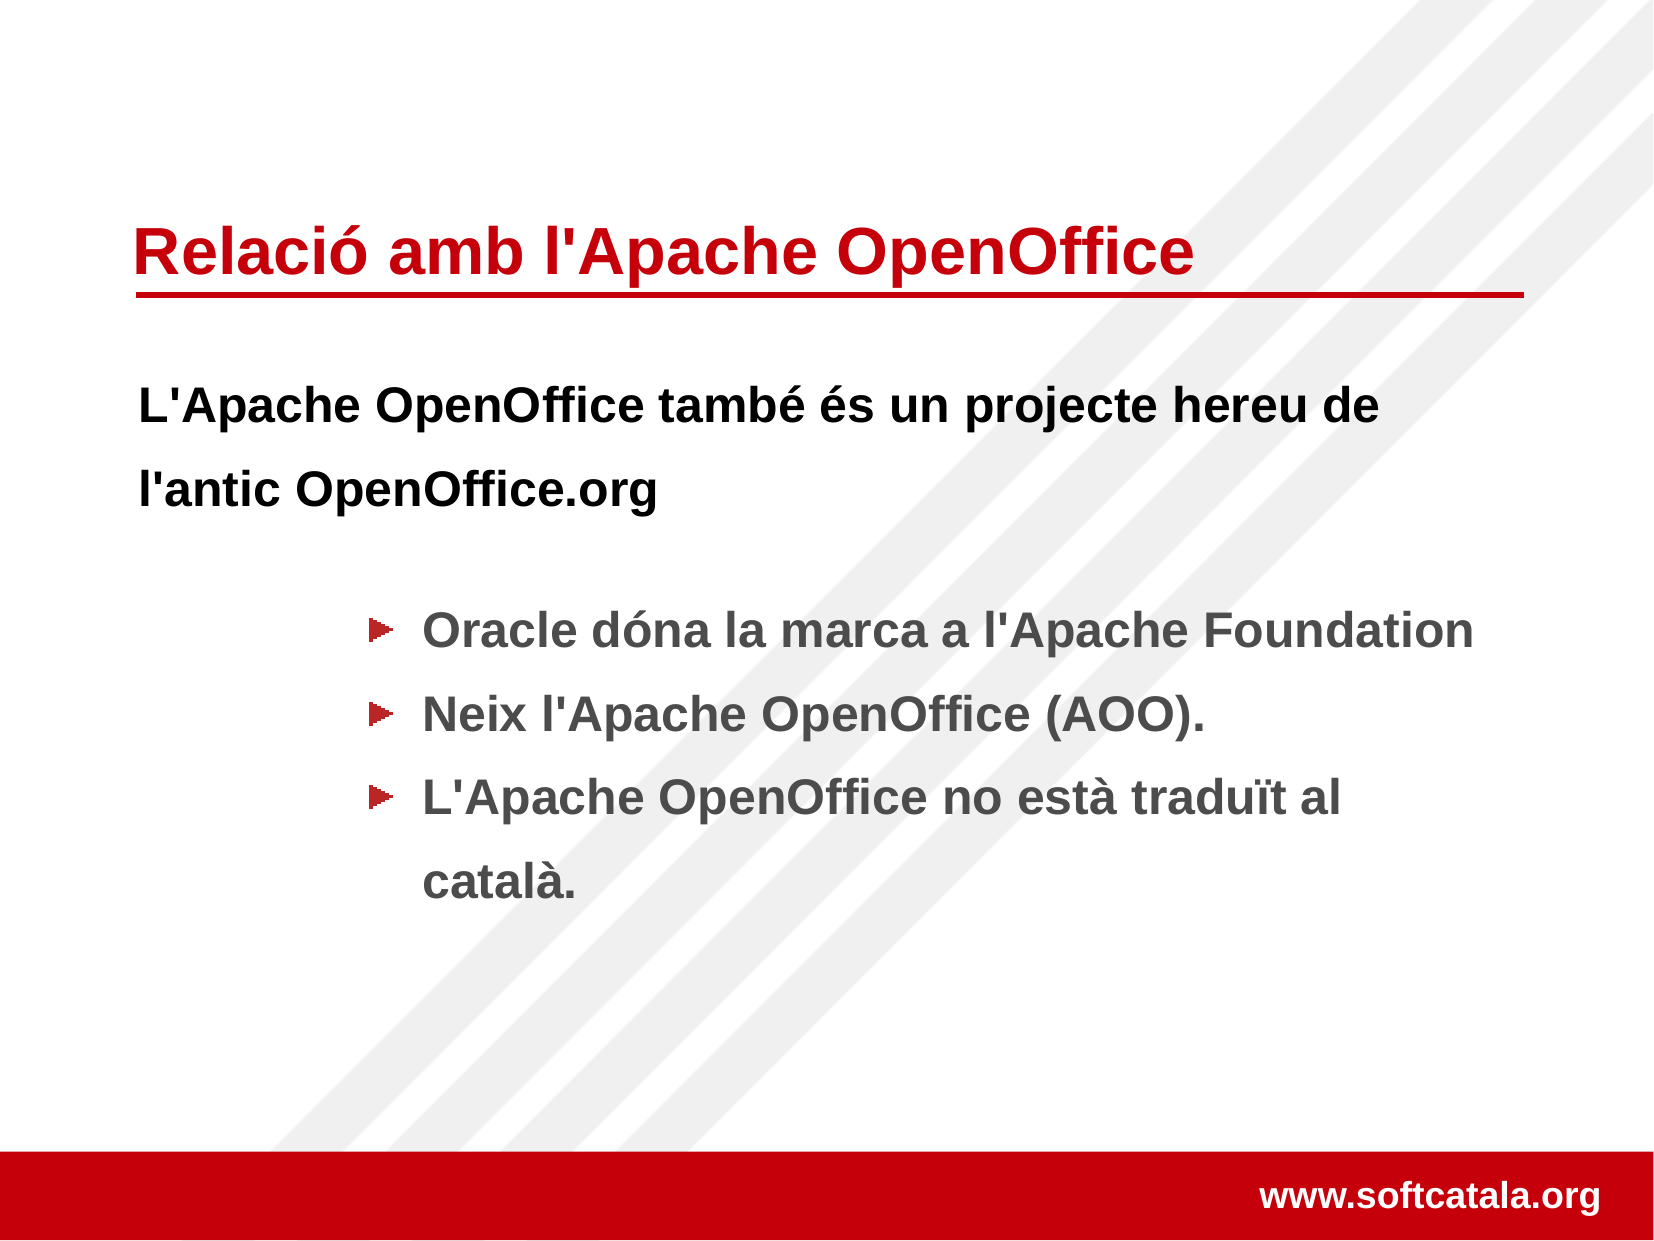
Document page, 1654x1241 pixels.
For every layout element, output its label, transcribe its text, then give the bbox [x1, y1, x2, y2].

text_box Relació amb l'Apache OpenOffice [118, 206, 1501, 297]
text_box L'Apache OpenOffice també és un projecte hereu de l'antic OpenOffice.org [124, 342, 1506, 539]
text_box www.softcatala.org [0, 1151, 1654, 1241]
picture [0, 0, 1654, 1151]
text_box Oracle dóna la marca a l'Apache Foundation Neix l'Apache OpenOffice (AOO). L'Apache OpenOffice no està traduït al català. [118, 566, 1501, 889]
